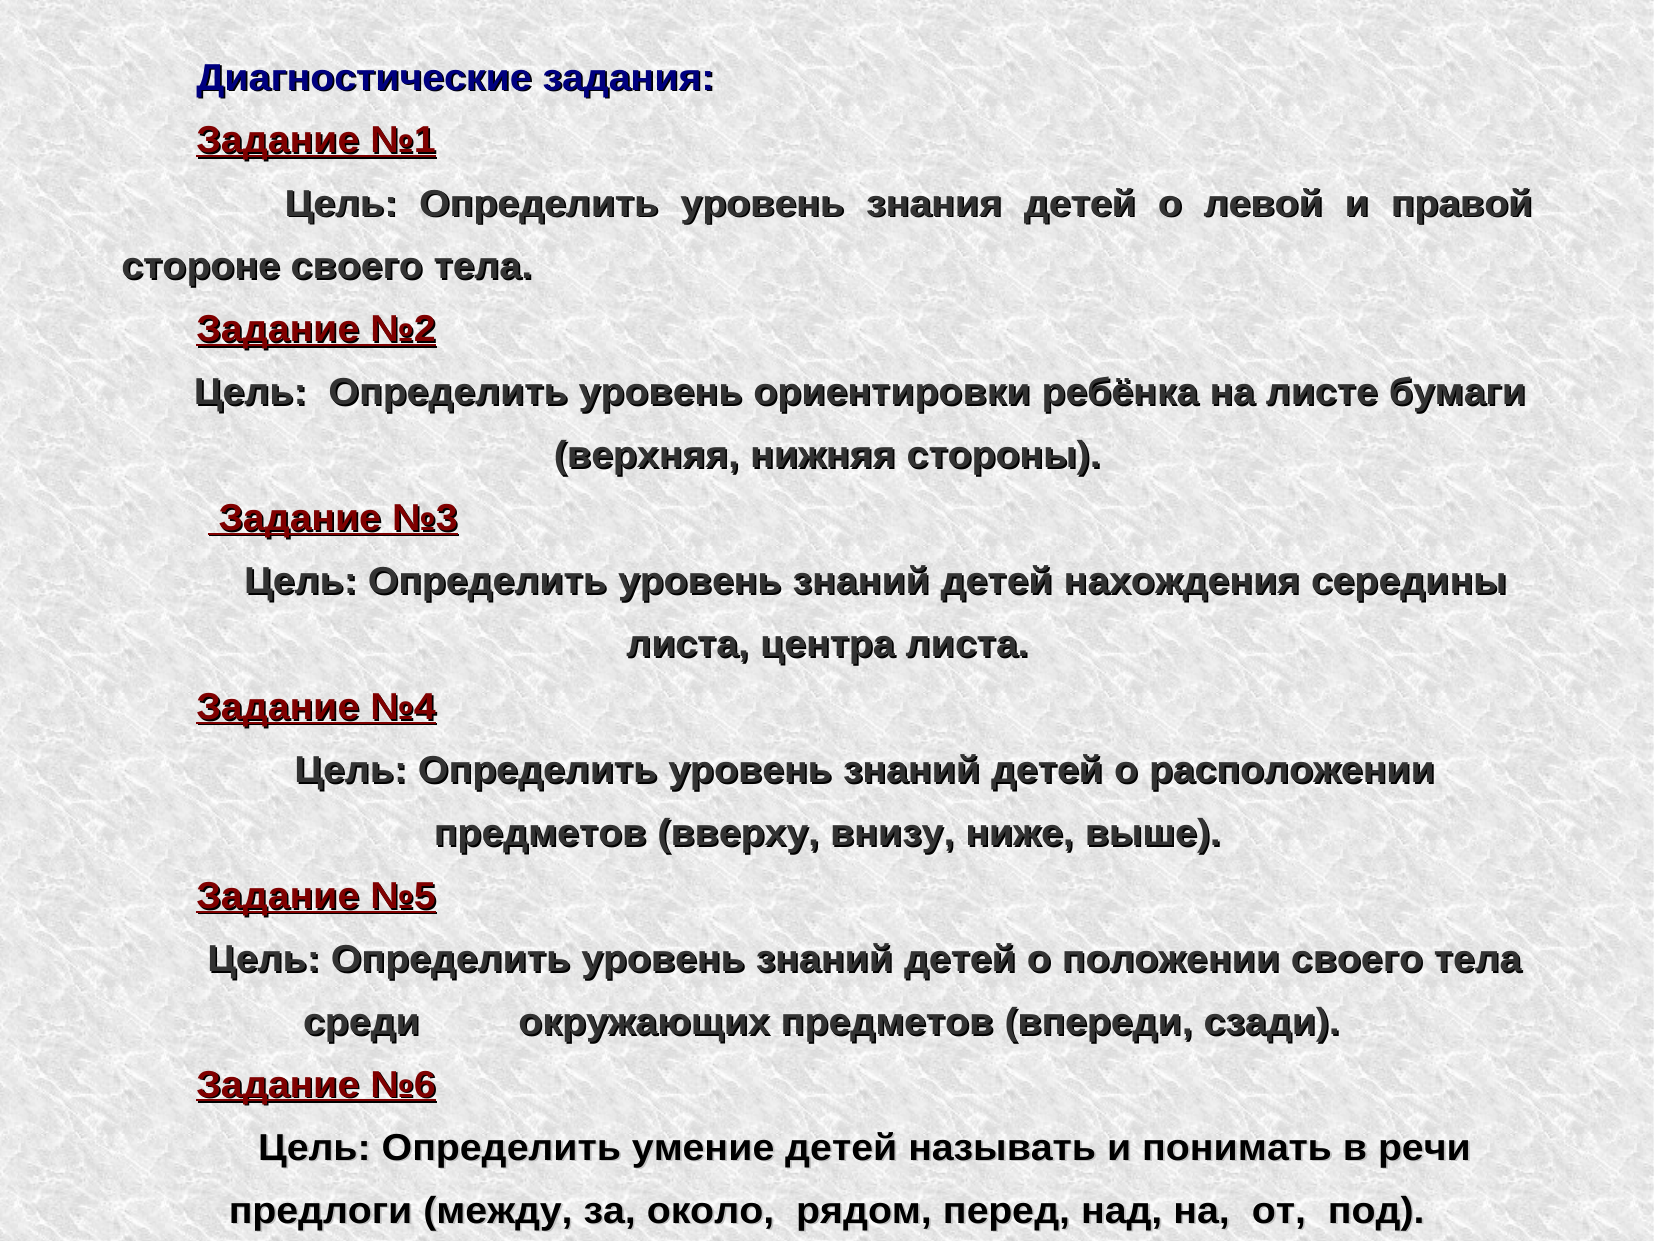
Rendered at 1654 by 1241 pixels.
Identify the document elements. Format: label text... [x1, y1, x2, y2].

subtitle Диагностические задания: Задание №1 Цель: Определить уровень знания детей о левой и правой стороне своего тела. Задание №2 Цель: Определить уровень ориентировки ребёнка на листе бумаги (верхняя, нижняя стороны). Задание №3 Цель: Определить уровень знаний детей нахождения середины листа, центра листа. Задание №4 Цель: Определить уровень знаний детей о расположении предметов (вверху, внизу, ниже, выше). Задание №5 Цель: Определить уровень знаний детей о положении своего тела среди окружающих предметов (впереди, сзади). Задание №6 Цель: Определить умение детей называть и понимать в речи предлоги (между, за, около, рядом, перед, над, на, от, под). [121, 27, 1534, 1239]
picture [0, 0, 1654, 1241]
